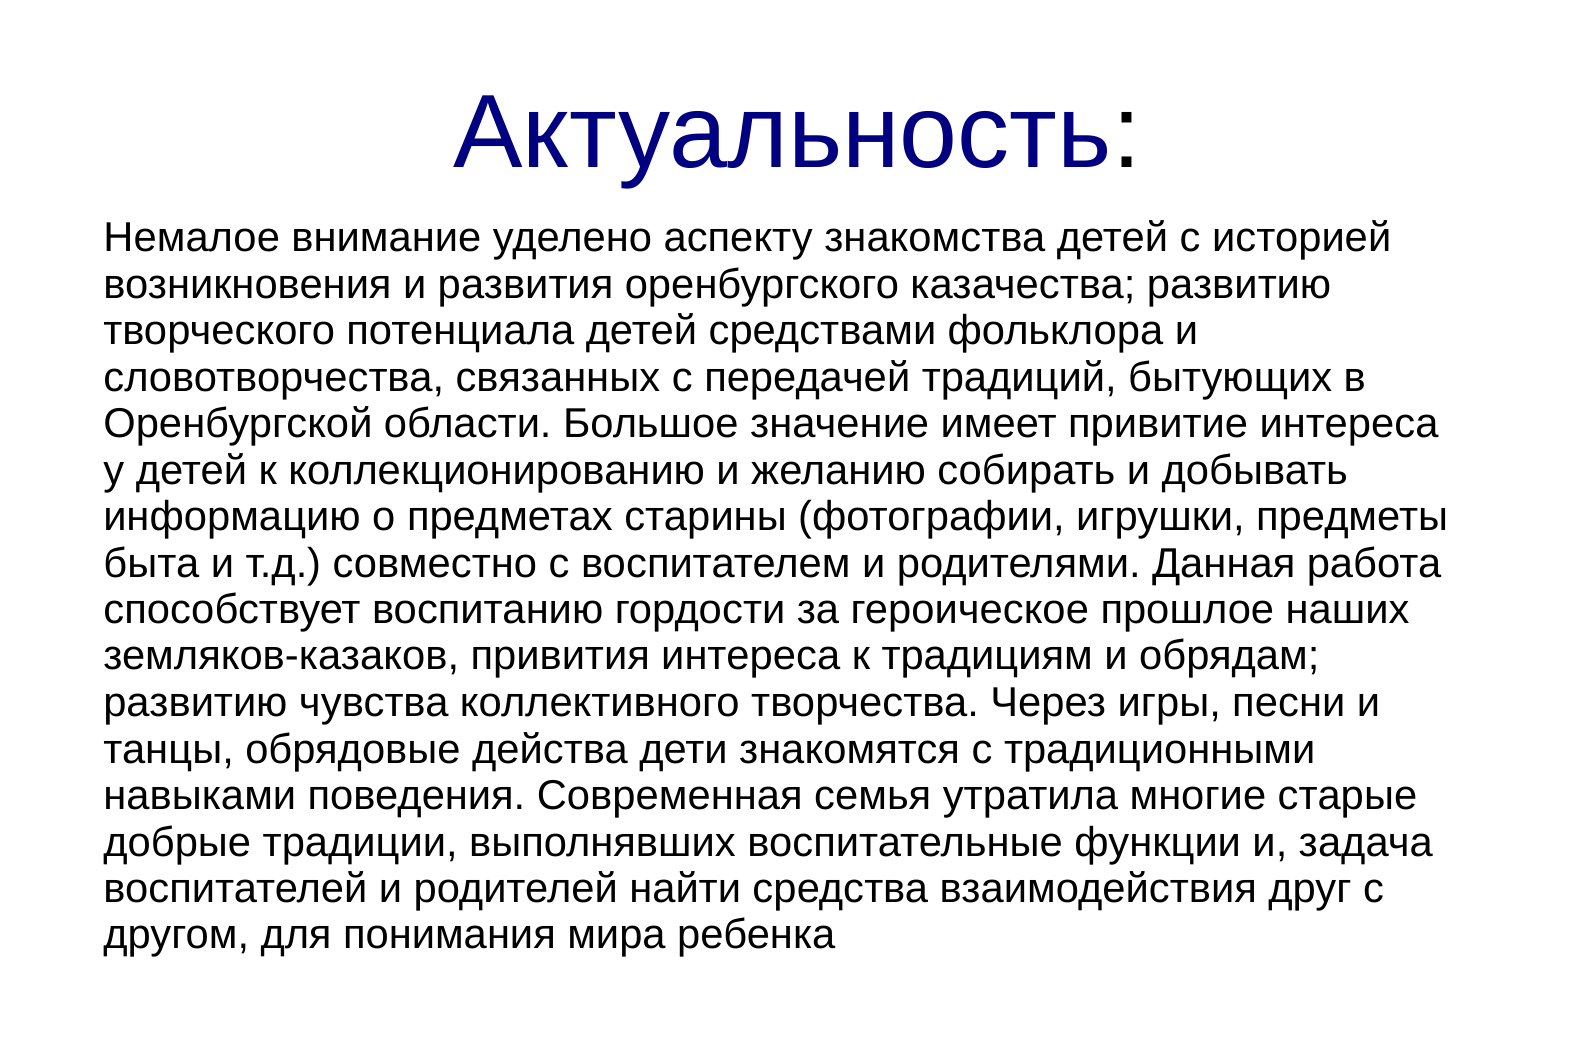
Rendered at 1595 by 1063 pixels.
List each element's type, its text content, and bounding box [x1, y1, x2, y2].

text_box Немалое внимание уделено аспекту знакомства детей с историей возникновения и развития оренбургского казачества; развитию творческого потенциала детей средствами фольклора и словотворчества, связанных с передачей традиций, бытующих в Оренбургской области. Большое значение имеет привитие интереса у детей к коллекционированию и желанию собирать и добывать информацию о предметах старины (фотографии, игрушки, предметы быта и т.д.) совместно с воспитателем и родителями. Данная работа способствует воспитанию гордости за героическое прошлое наших земляков-казаков, привития интереса к традициям и обрядам; развитию чувства коллективного творчества. Через игры, песни и танцы, обрядовые действа дети знакомятся с традиционными навыками поведения. Современная семья утратила многие старые добрые традиции, выполнявших воспитательные функции и, задача воспитателей и родителей найти средства взаимодействия друг с другом, для понимания мира ребенка [88, 206, 1477, 970]
title Актуальность: [79, 49, 1515, 213]
